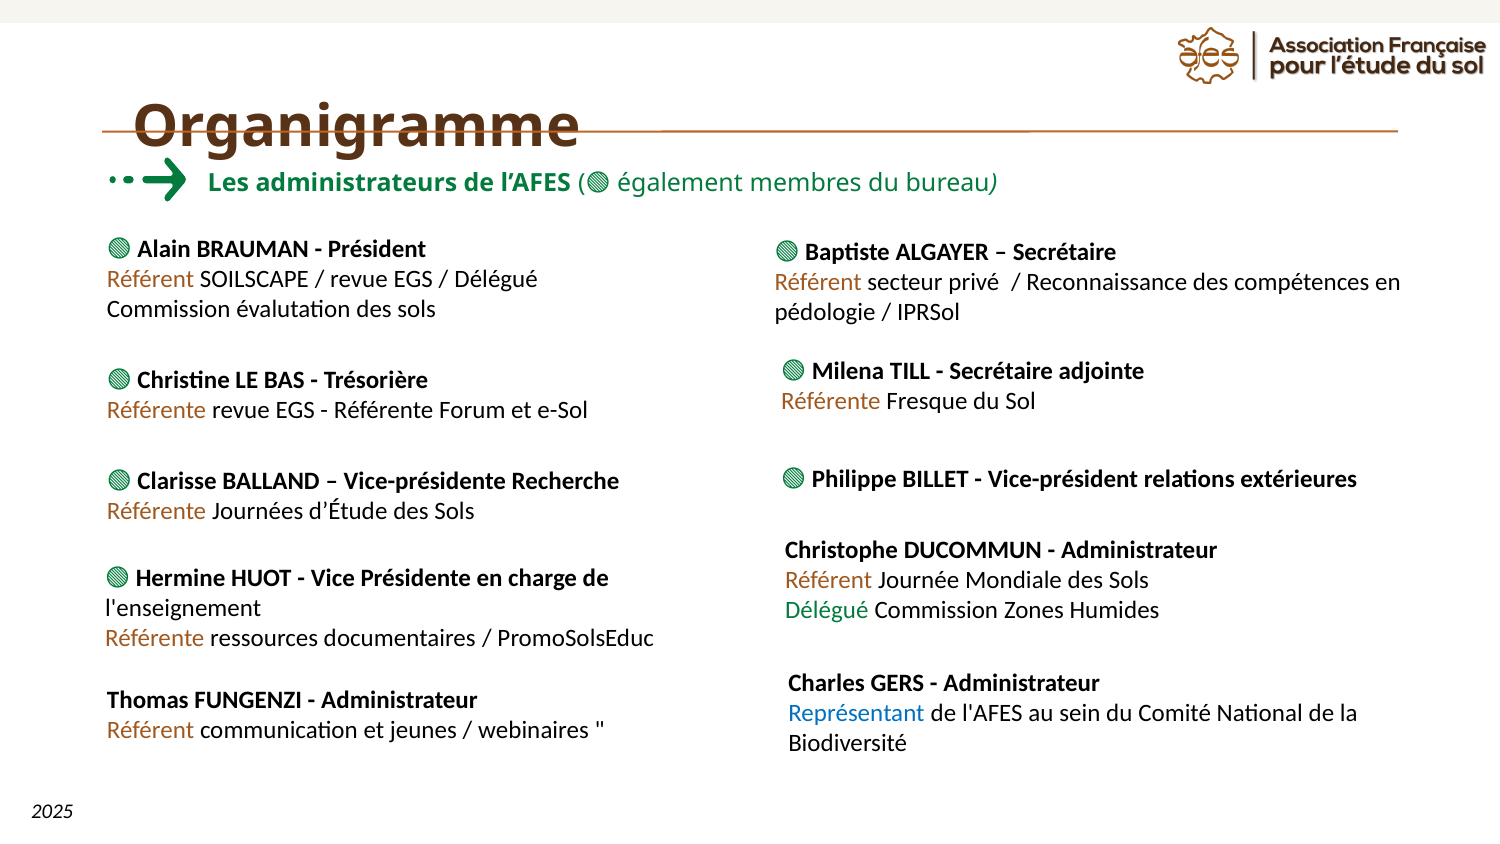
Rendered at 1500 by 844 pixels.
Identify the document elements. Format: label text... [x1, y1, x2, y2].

text_box [141, 156, 187, 203]
text_box 🟢 Milena TILL - Secrétaire adjointe Référente Fresque du Sol [766, 347, 1429, 423]
text_box Charles GERS - Administrateur Représentant de l'AFES au sein du Comité National de la Biodiversité [773, 659, 1422, 766]
text_box Christophe DUCOMMUN - Administrateur Référent Journée Mondiale des Sols Délégué Commission Zones Humides [770, 526, 1418, 633]
text_box 🟢 Philippe BILLET - Vice-président relations extérieures [766, 455, 1415, 501]
text_box 🟢 Baptiste ALGAYER – Secrétaire Référent secteur privé / Reconnaissance des compétences en pédologie / IPRSol [759, 228, 1472, 335]
text_box Les administrateurs de l’AFES (🟢 également membres du bureau) [193, 160, 1500, 204]
text_box 2025 [16, 786, 766, 830]
text_box Thomas FUNGENZI - Administrateur Référent communication et jeunes / webinaires " [91, 675, 740, 752]
text_box 🟢 Alain BRAUMAN - Président Référent SOILSCAPE / revue EGS / Délégué Commission évalutation des sols [91, 225, 669, 332]
text_box 🟢 Christine LE BAS - Trésorière Référente revue EGS - Référente Forum et e-Sol [91, 356, 751, 433]
text_box 🟢 Clarisse BALLAND – Vice-présidente Recherche Référente Journées d’Étude des Sols [91, 456, 740, 533]
text_box [122, 175, 135, 185]
picture [1178, 27, 1500, 98]
text_box 🟢 Hermine HUOT - Vice Présidente en charge de l'enseignement Référente ressources documentaires / PromoSolsEduc [90, 553, 739, 660]
title Organigramme [83, 34, 1435, 129]
text_box [108, 175, 117, 185]
